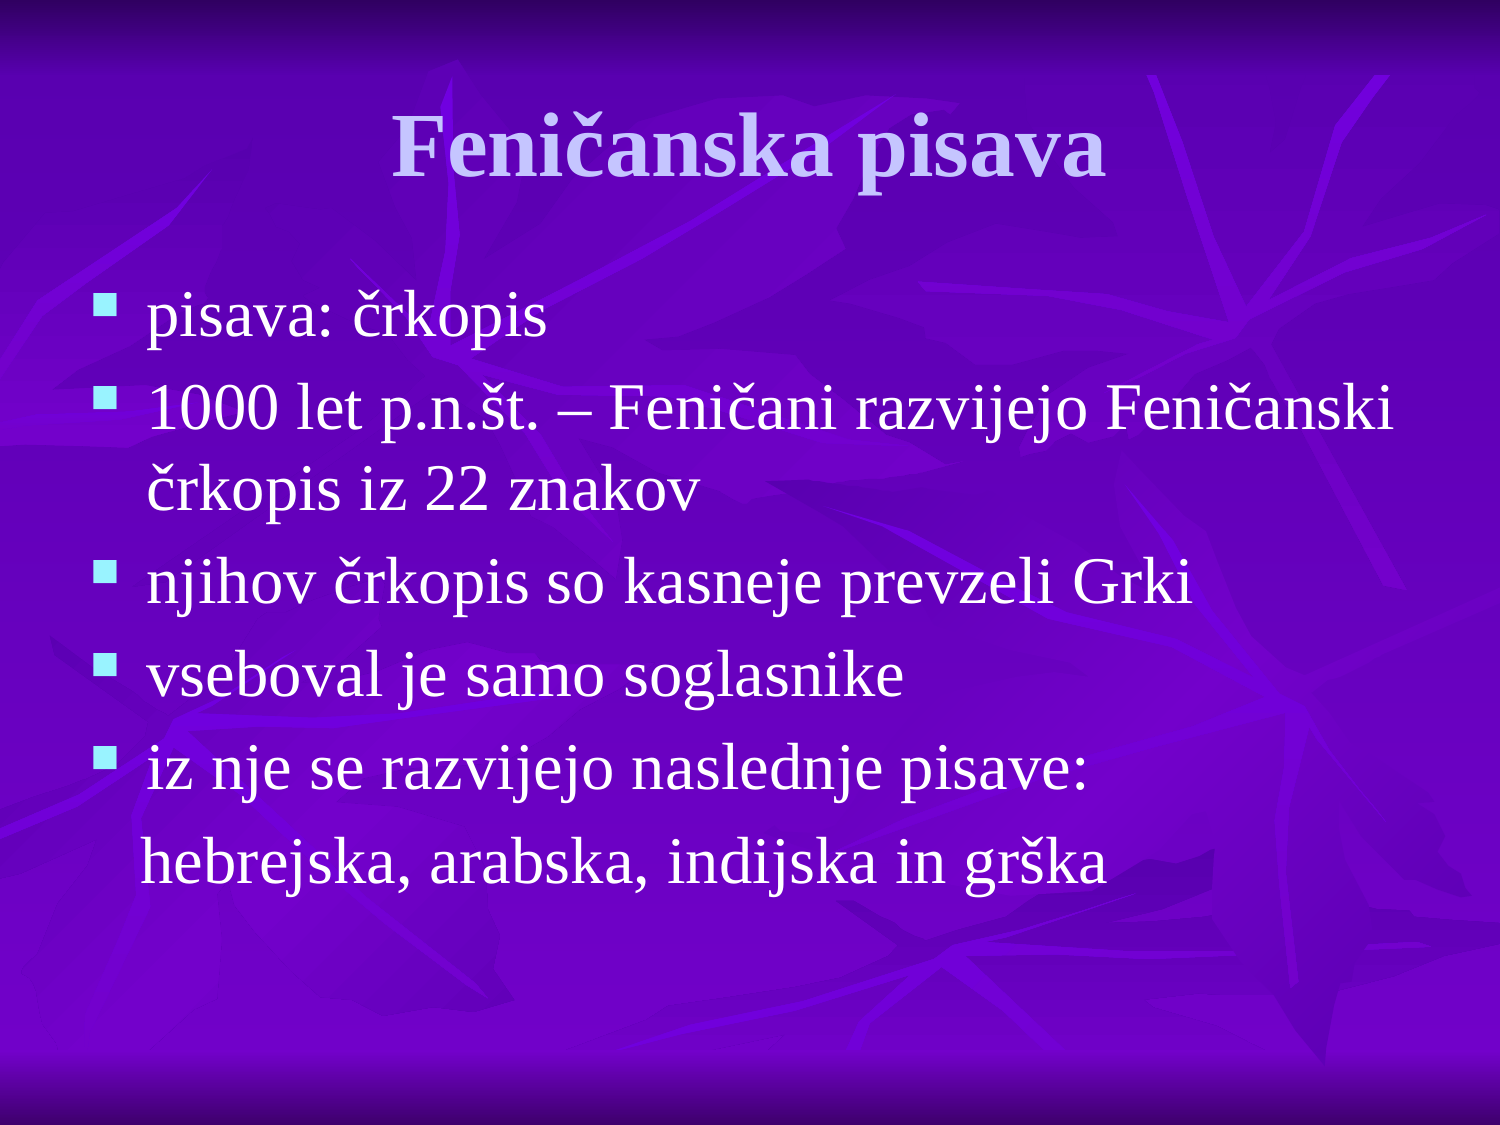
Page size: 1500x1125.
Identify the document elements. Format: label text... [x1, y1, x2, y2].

list pisava: črkopis 1000 let p.n.št. – Feničani razvijejo Feničanski črkopis iz 22 znakov njihov črkopis so kasneje prevzeli Grki vseboval je samo soglasnike iz nje se razvijejo naslednje pisave: hebrejska, arabska, indijska in grška [75, 262, 1425, 1006]
title Feničanska pisava [75, 45, 1425, 234]
